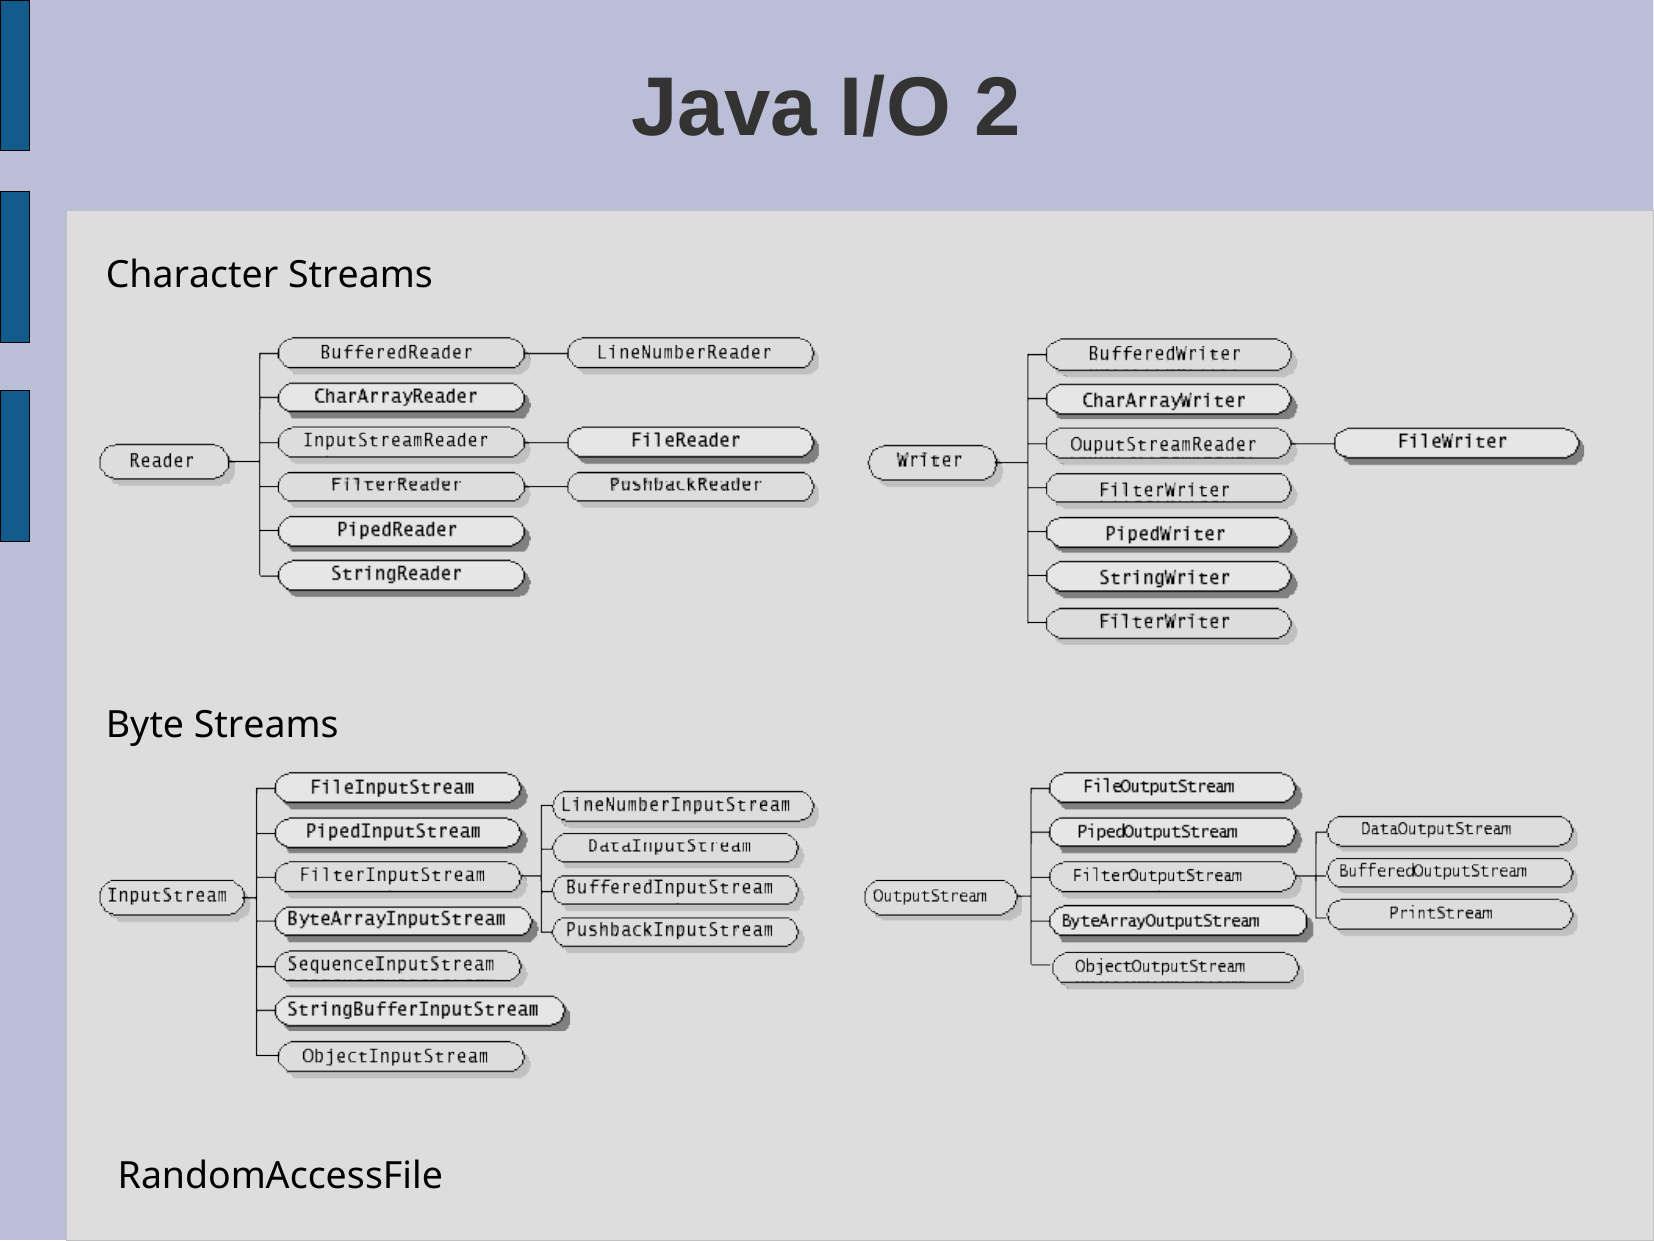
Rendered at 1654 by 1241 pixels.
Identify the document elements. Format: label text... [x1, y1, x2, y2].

picture [863, 769, 1580, 991]
picture [863, 332, 1591, 680]
title Java I/O 2 [120, 17, 1533, 196]
text_box Character Streams [91, 239, 436, 301]
text_box Byte Streams [91, 689, 346, 751]
picture [98, 769, 821, 1081]
picture [98, 334, 821, 599]
text_box RandomAccessFile [102, 1141, 455, 1202]
